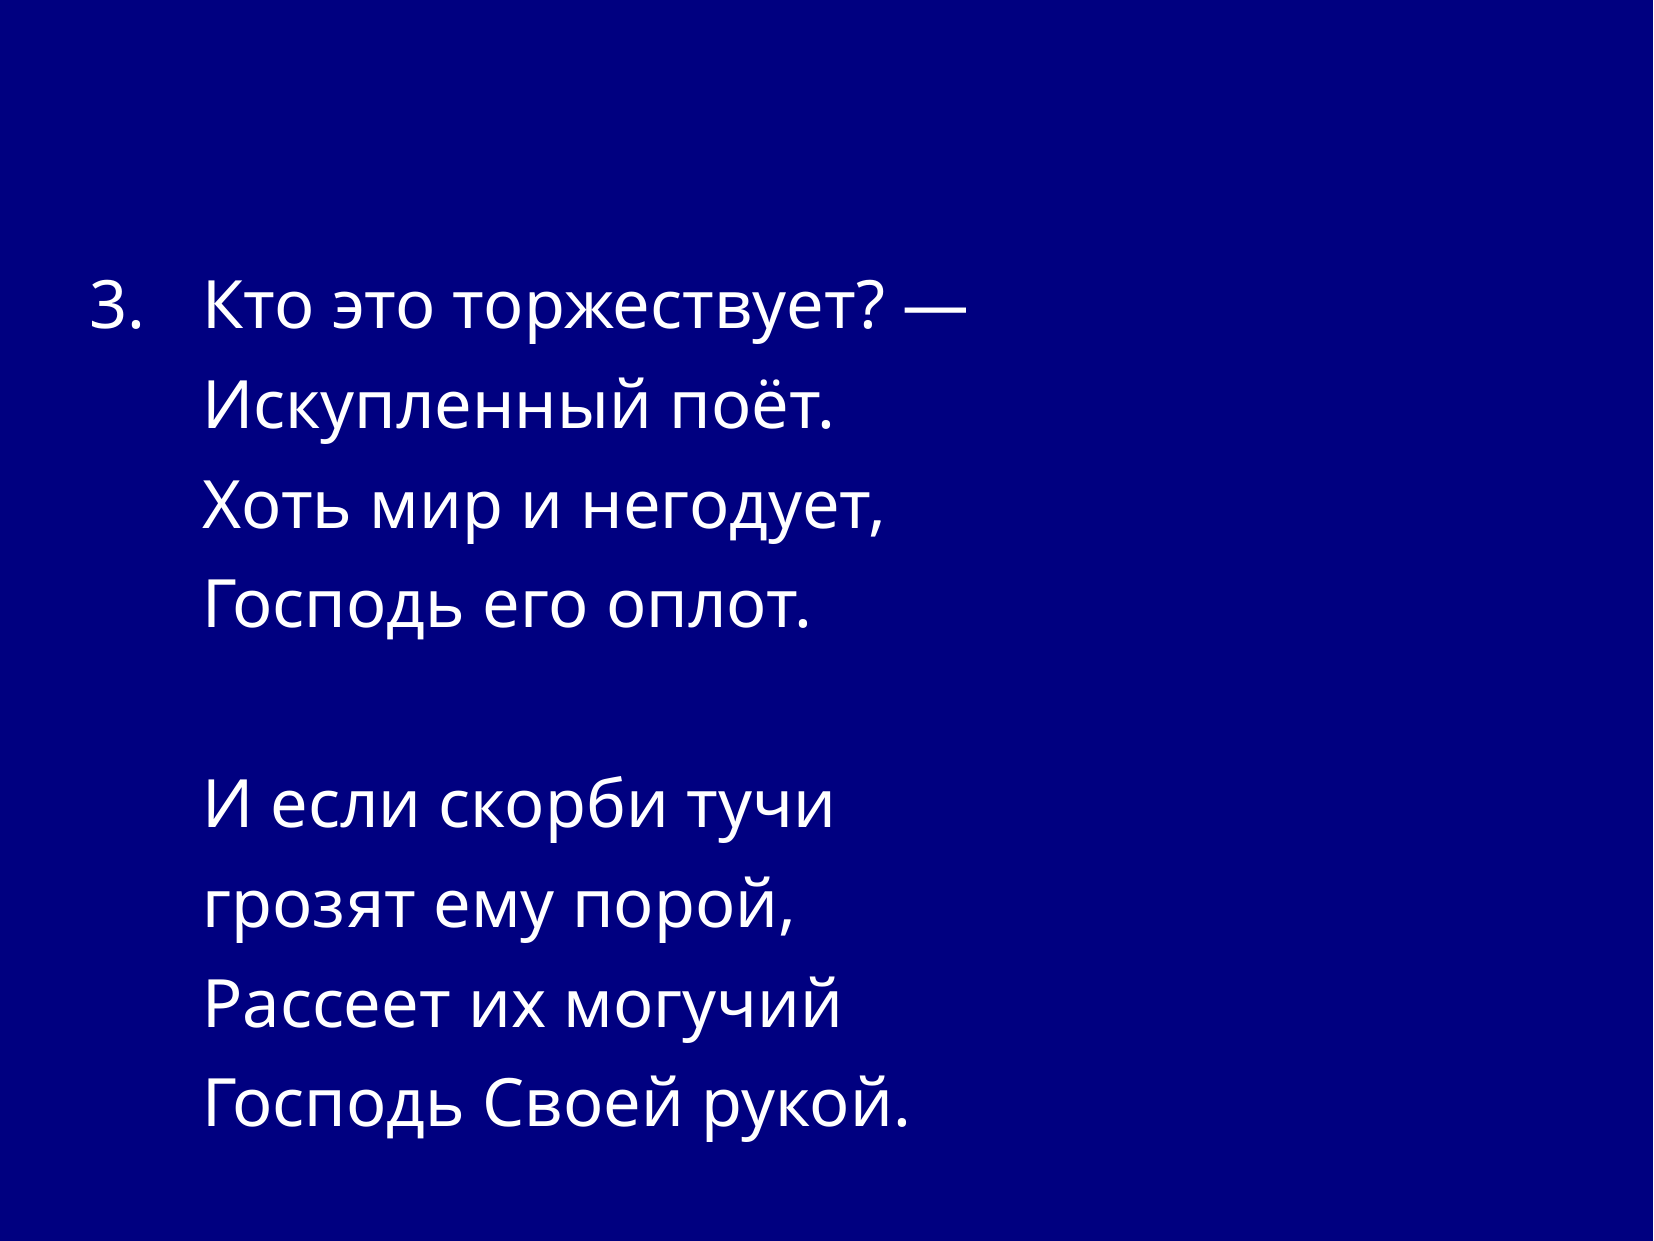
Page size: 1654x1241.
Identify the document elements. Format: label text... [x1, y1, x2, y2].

text_box 3. Кто это торжествует? — Искупленный поёт. Хоть мир и негодует, Господь его оплот. И если скорби тучи грозят ему порой, Рассеет их могучий Господь Своей рукой. [75, 150, 1576, 1163]
